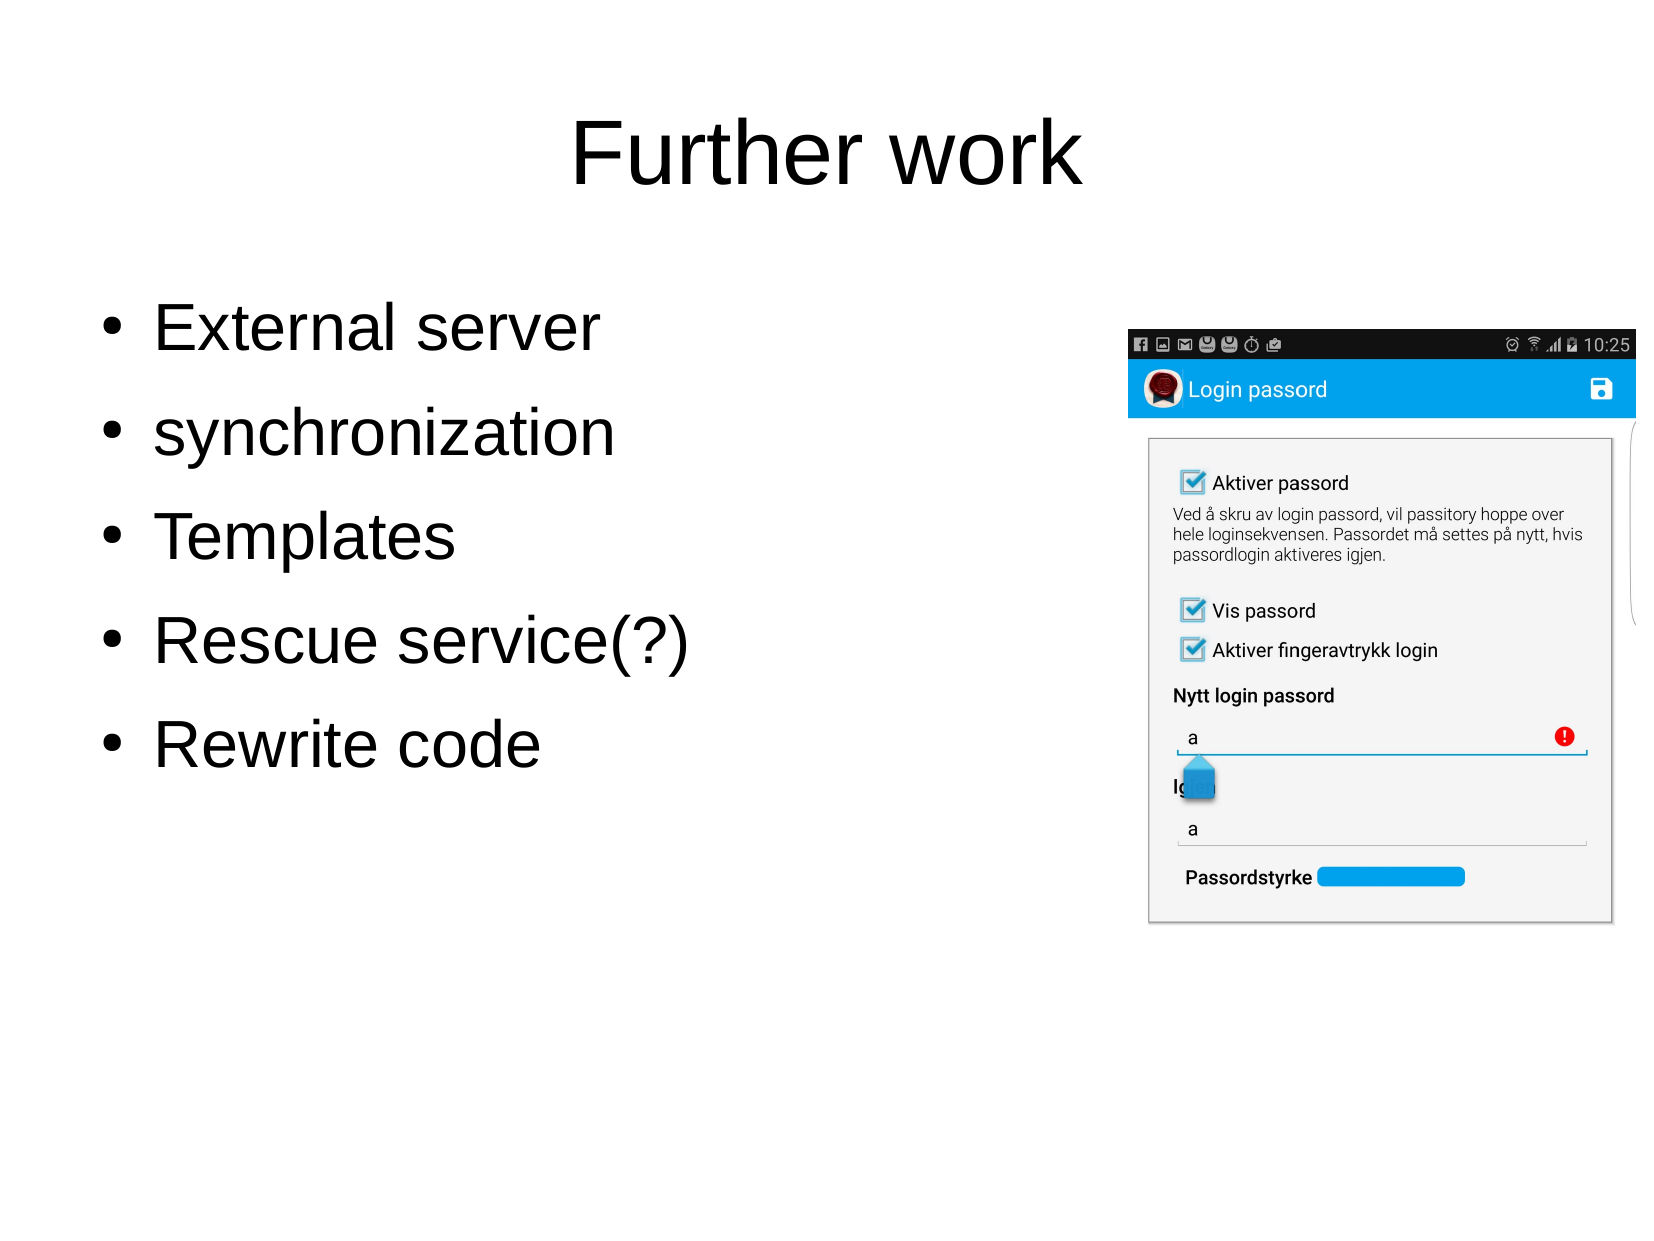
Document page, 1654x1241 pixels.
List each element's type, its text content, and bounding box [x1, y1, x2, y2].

list External server synchronization Templates Rescue service(?) Rewrite code [82, 290, 1571, 1010]
picture [1214, 386, 1223, 401]
picture [1319, 381, 1326, 396]
picture [1300, 388, 1307, 397]
picture [1128, 418, 1636, 1231]
picture [1250, 386, 1259, 401]
picture [1128, 329, 1636, 359]
picture [1232, 386, 1241, 396]
title Further work [82, 49, 1571, 257]
picture [1591, 378, 1612, 399]
picture [1310, 386, 1315, 396]
picture [1274, 386, 1282, 391]
picture [1144, 370, 1183, 407]
picture [1190, 382, 1199, 397]
picture [1263, 385, 1271, 396]
picture [1296, 386, 1304, 395]
